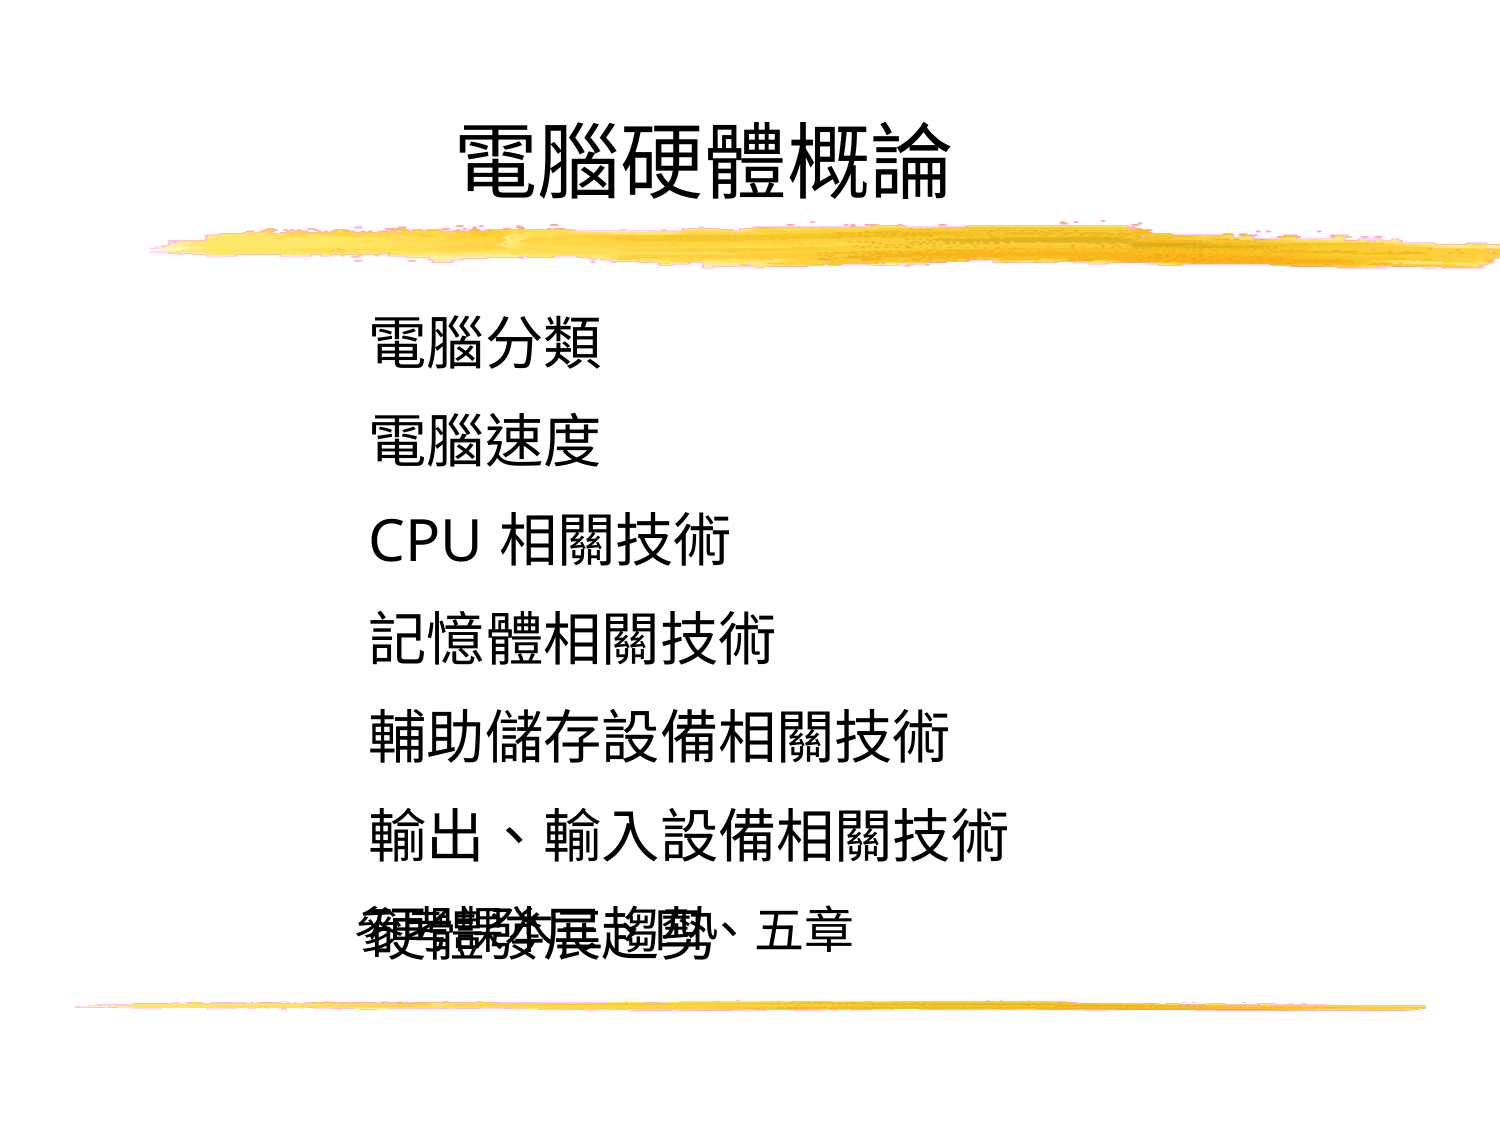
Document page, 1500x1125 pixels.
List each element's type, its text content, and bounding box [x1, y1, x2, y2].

text_box 參考課本三、四、五章 [354, 885, 855, 946]
title 電腦硬體概論 [66, 22, 1342, 225]
picture [75, 999, 1426, 1013]
list 電腦分類 電腦速度 CPU相關技術 記憶體相關技術 輔助儲存設備相關技術 輸出、輸入設備相關技術 硬體發展趨勢 [353, 289, 1106, 981]
picture [150, 215, 1500, 279]
